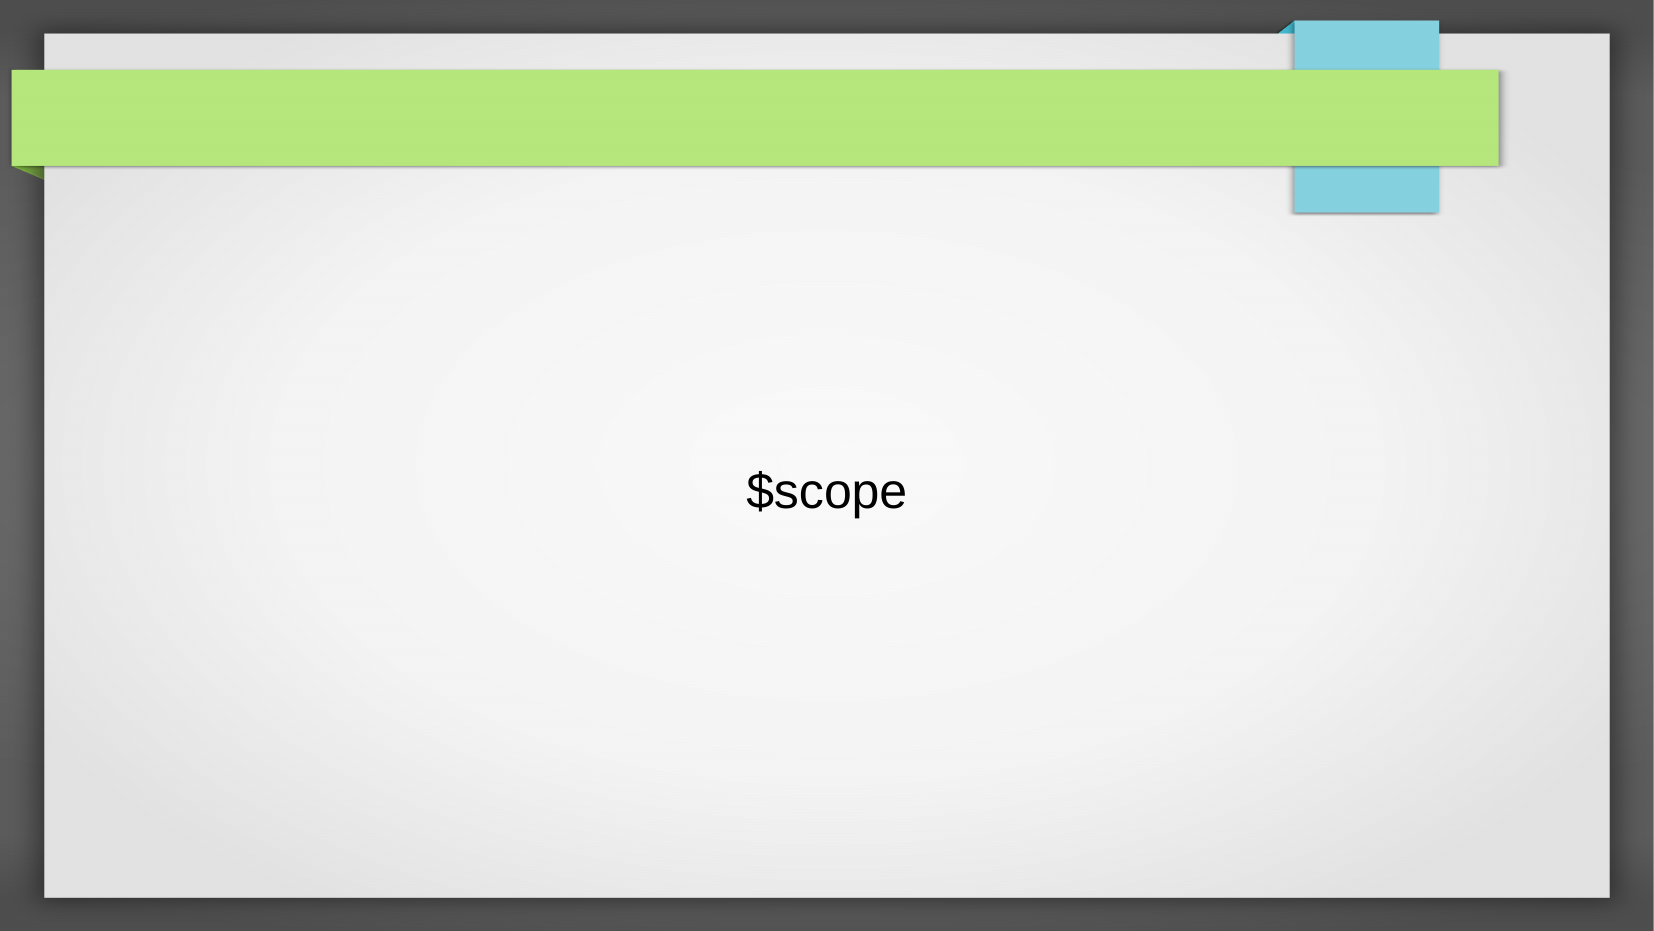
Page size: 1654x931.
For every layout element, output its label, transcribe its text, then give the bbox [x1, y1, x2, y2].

subtitle $scope [82, 221, 1571, 761]
picture [0, 0, 1654, 931]
